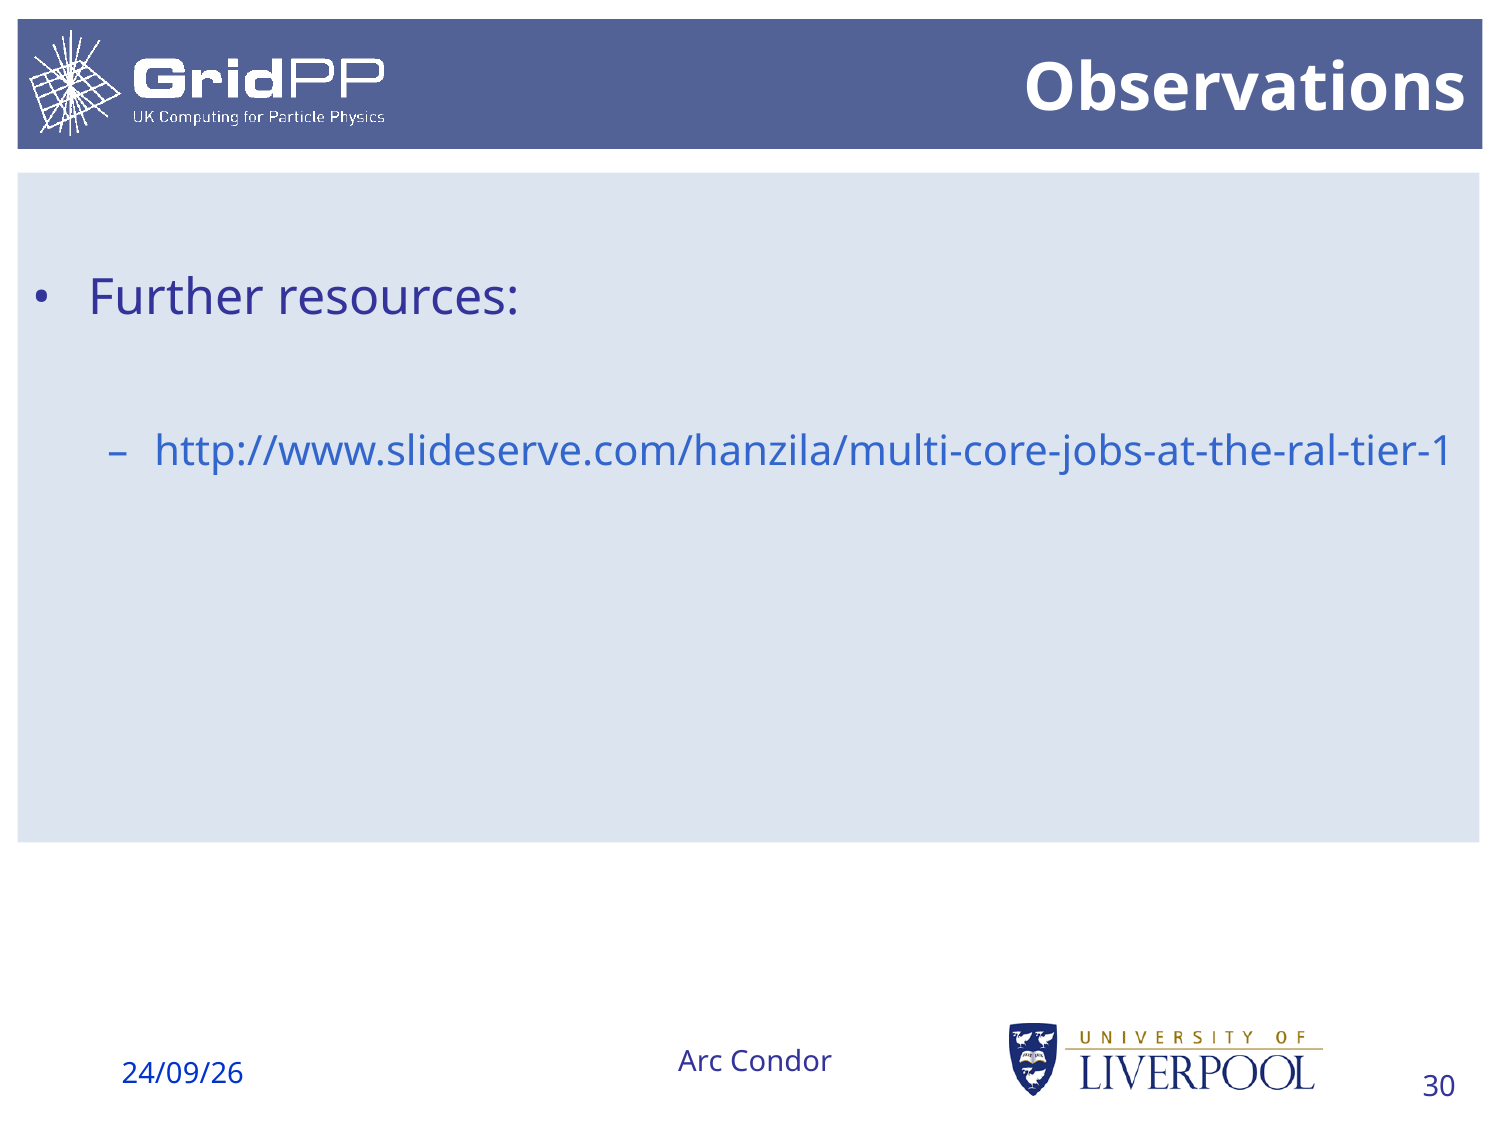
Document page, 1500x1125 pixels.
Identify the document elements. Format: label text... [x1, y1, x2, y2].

text_box 01/03/16 [29, 1046, 337, 1095]
text_box <number> [1388, 1059, 1471, 1094]
picture [29, 30, 384, 136]
title Observations [513, 19, 1483, 149]
text_box Arc Condor [536, 1034, 975, 1094]
list Further resources: http://www.slideserve.com/hanzila/multi-core-jobs-at-the-ral-tier-1 [17, 172, 1480, 843]
picture [1009, 1023, 1323, 1096]
